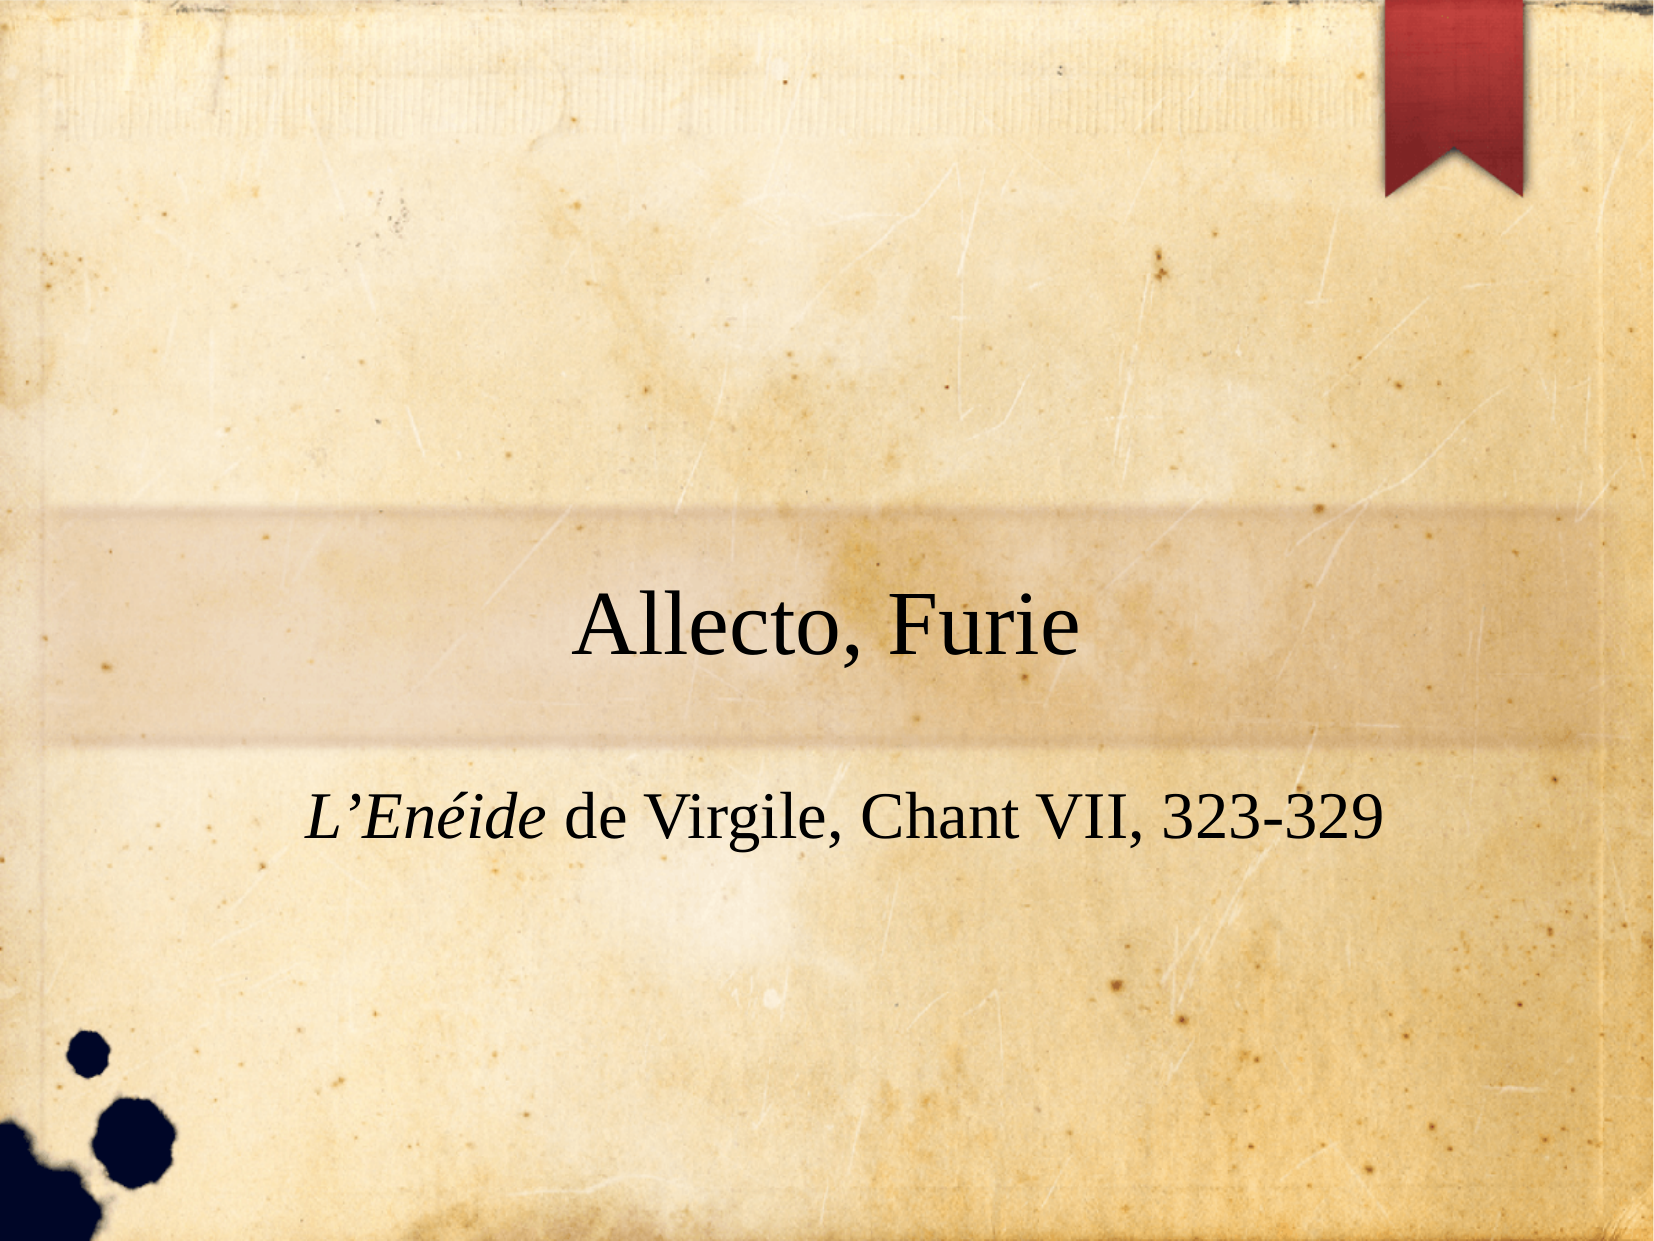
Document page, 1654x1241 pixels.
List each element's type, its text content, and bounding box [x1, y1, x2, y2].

list L’Enéide de Virgile, Chant VII, 323-329 [82, 779, 1538, 1205]
picture [0, 0, 1654, 1241]
title Allecto, Furie [82, 519, 1571, 727]
